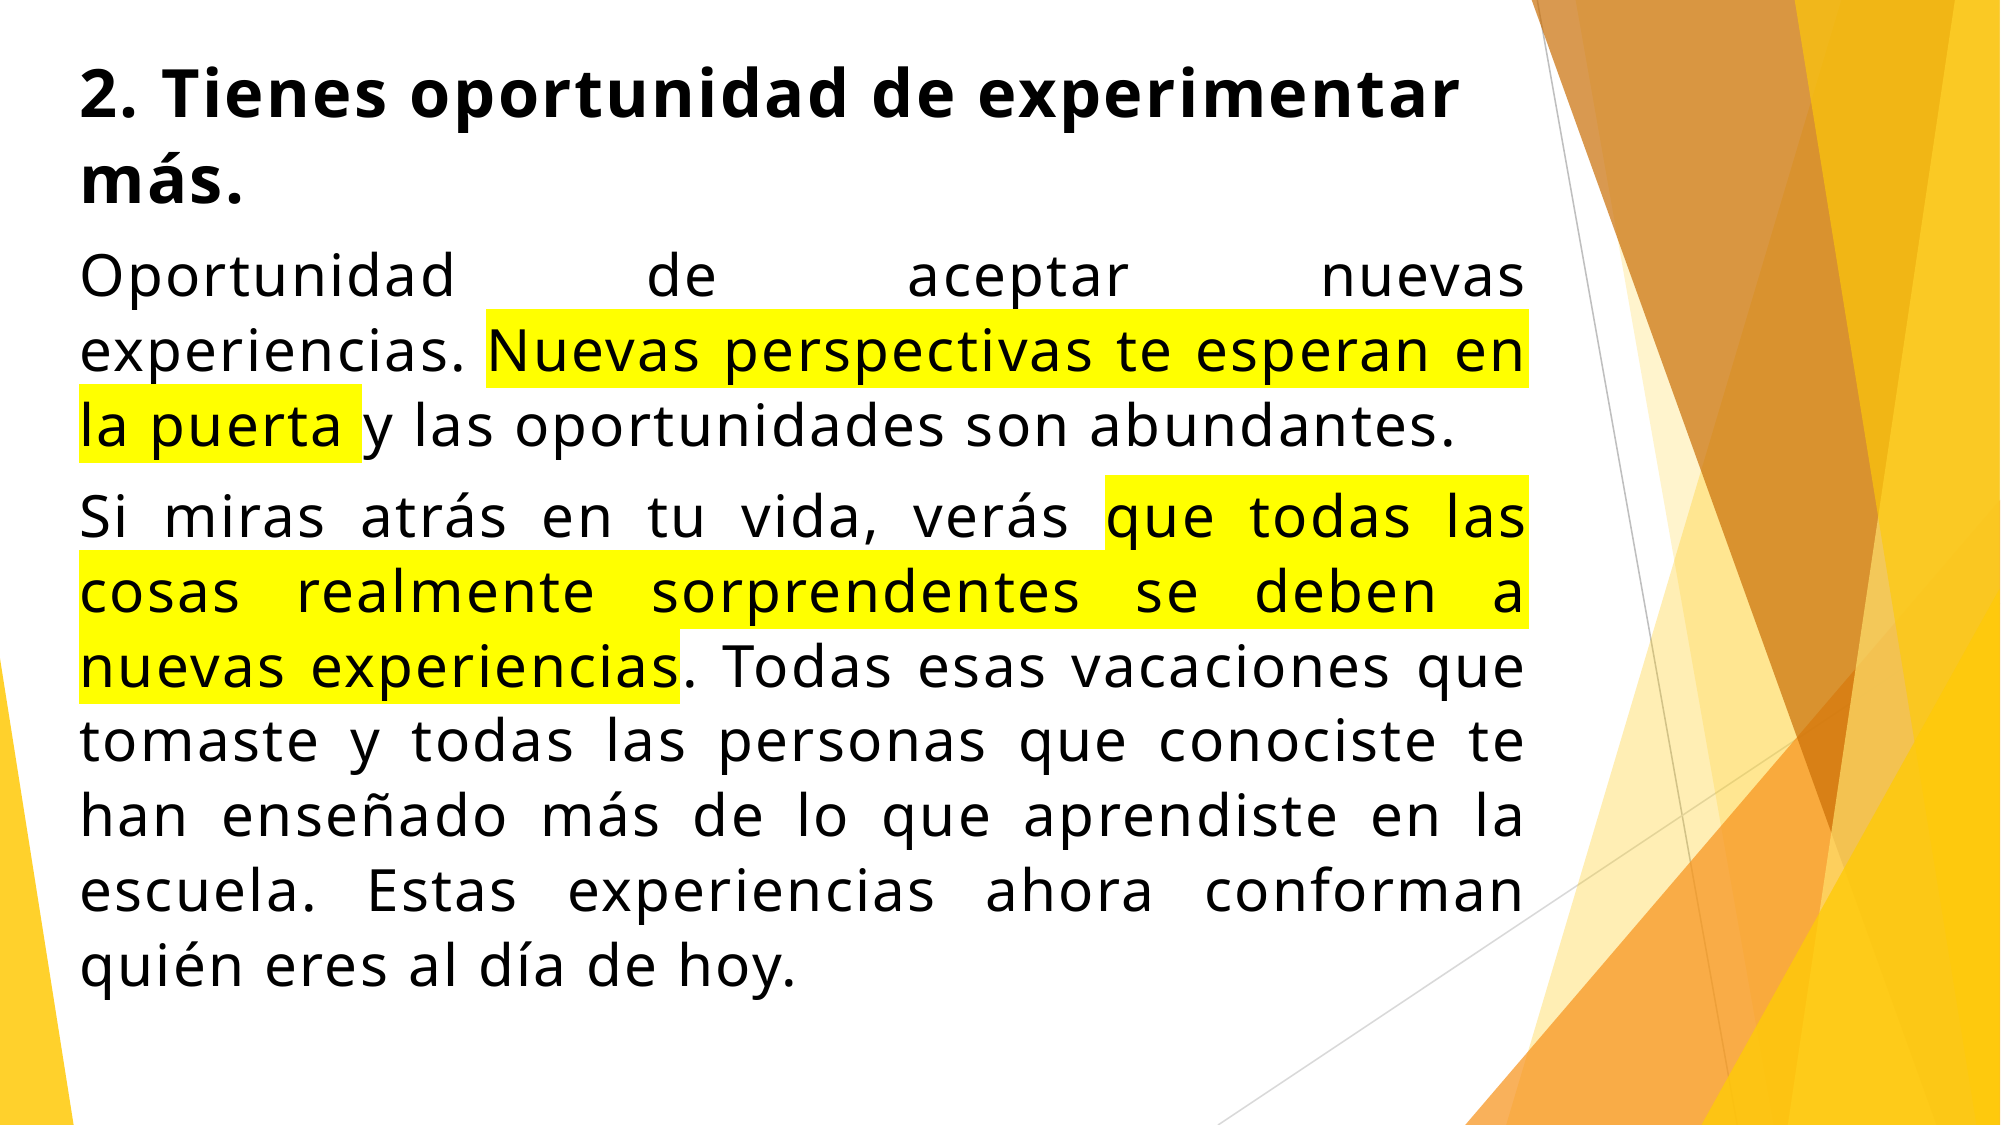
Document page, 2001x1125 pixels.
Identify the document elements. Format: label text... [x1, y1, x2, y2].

text_box 2. Tienes oportunidad de experimentar más. Oportunidad de aceptar nuevas experiencias. Nuevas perspectivas te esperan en la puerta y las oportunidades son abundantes. Si miras atrás en tu vida, verás que todas las cosas realmente sorprendentes se deben a nuevas experiencias. Todas esas vacaciones que tomaste y todas las personas que conociste te han enseñado más de lo que aprendiste en la escuela. Estas experiencias ahora conforman quién eres al día de hoy. [64, 37, 1571, 1089]
